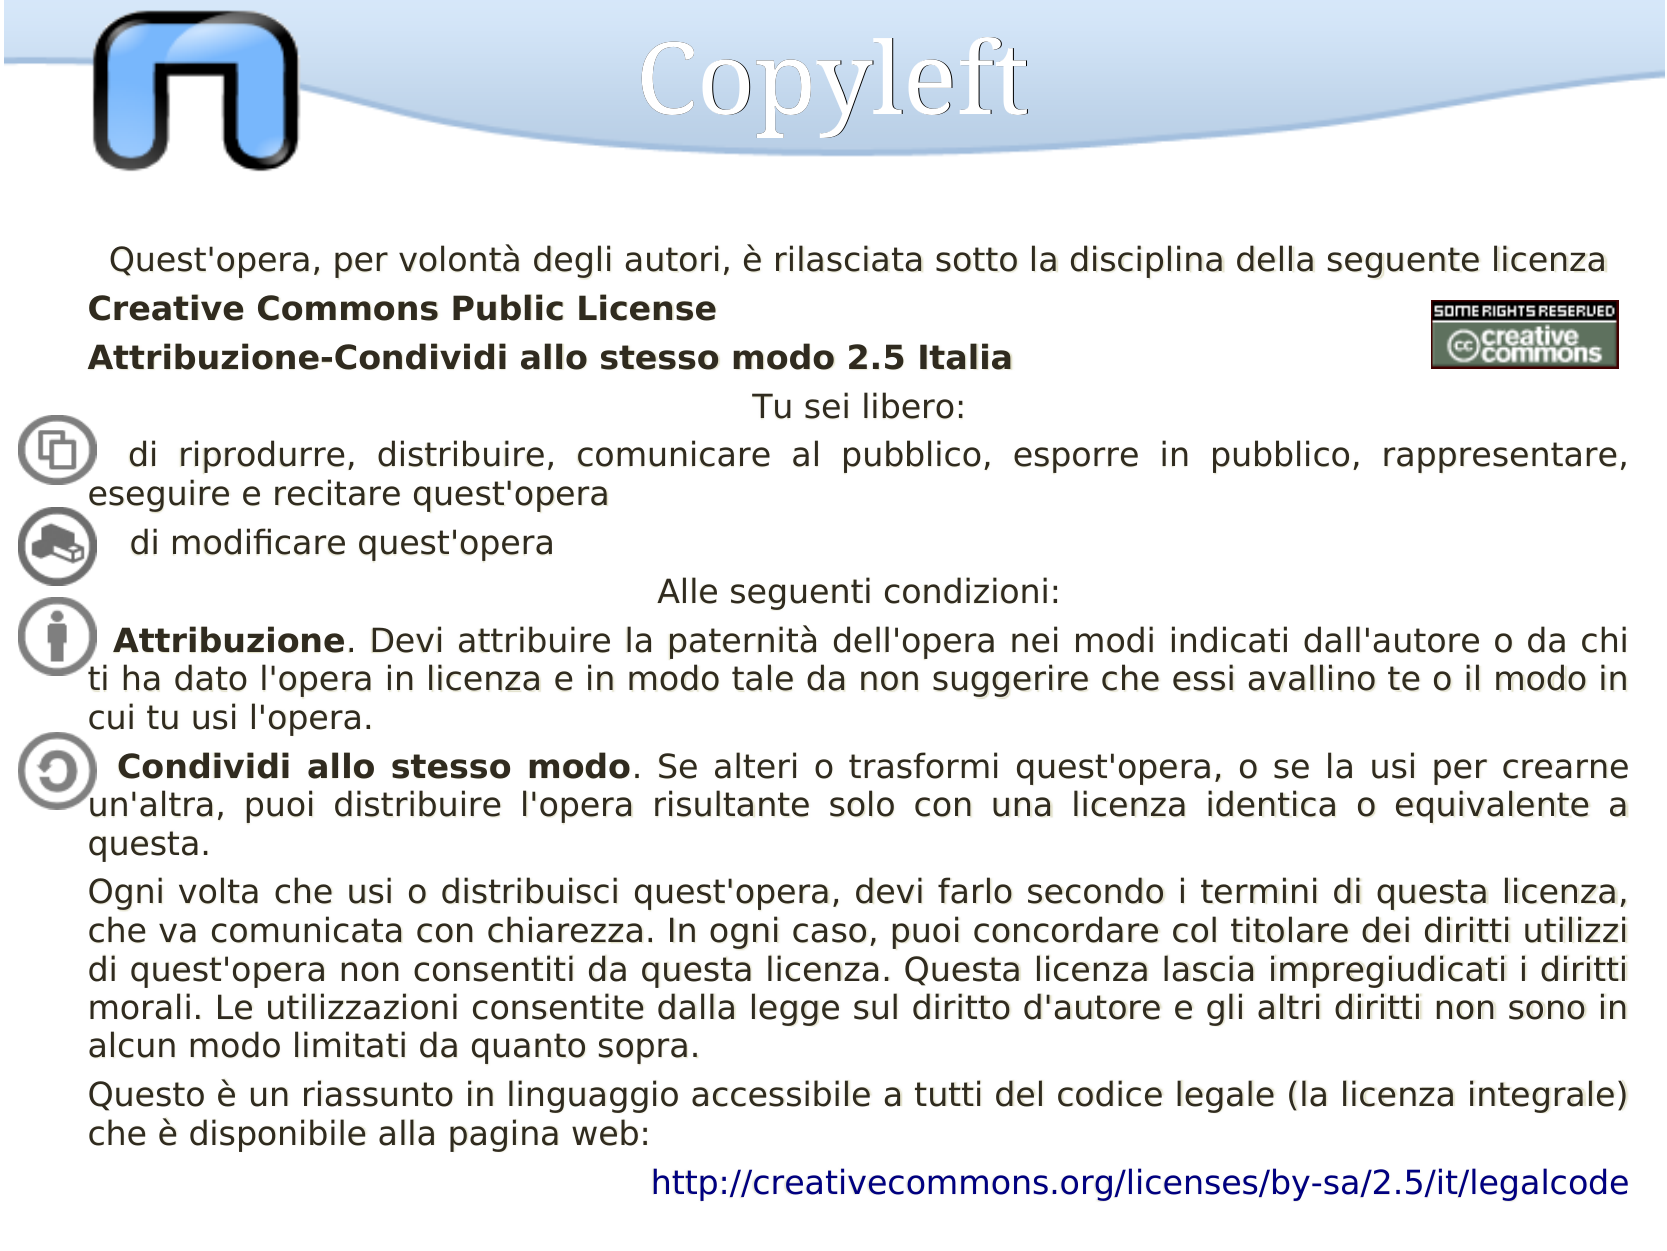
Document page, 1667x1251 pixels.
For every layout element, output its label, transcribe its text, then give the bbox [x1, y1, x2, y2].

list Quest'opera, per volontà degli autori, è rilasciata sotto la disciplina della seguente licenza Creative Commons Public License Attribuzione-Condividi allo stesso modo 2.5 Italia Tu sei libero: di riprodurre, distribuire, comunicare al pubblico, esporre in pubblico, rappresentare, eseguire e recitare quest'opera di modificare quest'opera Alle seguenti condizioni: Attribuzione. Devi attribuire la paternità dell'opera nei modi indicati dall'autore o da chi ti ha dato l'opera in licenza e in modo tale da non suggerire che essi avallino te o il modo in cui tu usi l'opera. Condividi allo stesso modo. Se alteri o trasformi quest'opera, o se la usi per crearne un'altra, puoi distribuire l'opera risultante solo con una licenza identica o equivalente a questa. Ogni volta che usi o distribuisci quest'opera, devi farlo secondo i termini di questa licenza, che va comunicata con chiarezza. In ogni caso, puoi concordare col titolare dei diritti utilizzi di quest'opera non consentiti da questa licenza. Questa licenza lascia impregiudicati i diritti morali. Le utilizzazioni consentite dalla legge sul diritto d'autore e gli altri diritti non sono in alcun modo limitati da quanto sopra. Questo è un riassunto in linguaggio accessibile a tutti del codice legale (la licenza integrale) che è disponibile alla pagina web: http://creativecommons.org/licenses/by-sa/2.5/it/legalcode [81, 234, 1638, 1241]
picture [0, 0, 1667, 1251]
text_box Copyleft [439, 0, 1563, 158]
